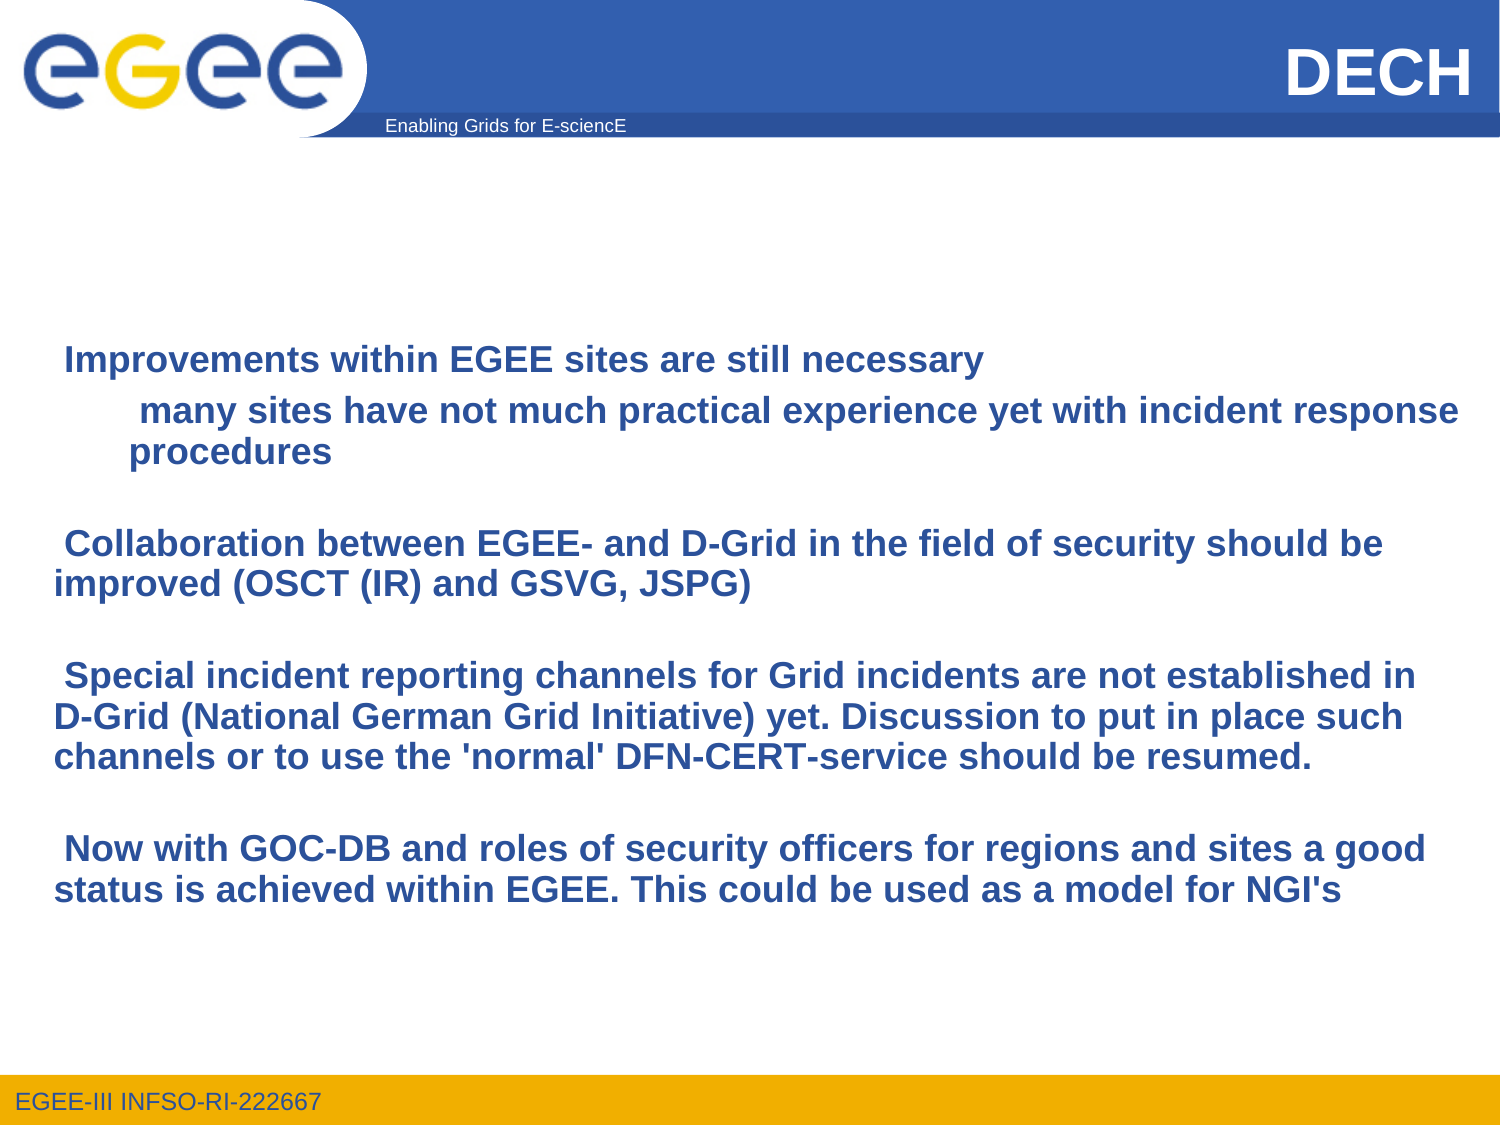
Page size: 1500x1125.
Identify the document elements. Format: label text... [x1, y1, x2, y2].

picture [18, 30, 349, 112]
title DECH [369, 0, 1475, 146]
subtitle Improvements within EGEE sites are still necessary many sites have not much practical experience yet with incident response procedures Collaboration between EGEE- and D-Grid in the field of security should be improved (OSCT (IR) and GSVG, JSPG) Special incident reporting channels for Grid incidents are not established in D-Grid (National German Grid Initiative) yet. Discussion to put in place such channels or to use the 'normal' DFN-CERT-service should be resumed. Now with GOC-DB and roles of security officers for regions and sites a good status is achieved within EGEE. This could be used as a model for NGI's [53, 125, 1463, 1125]
